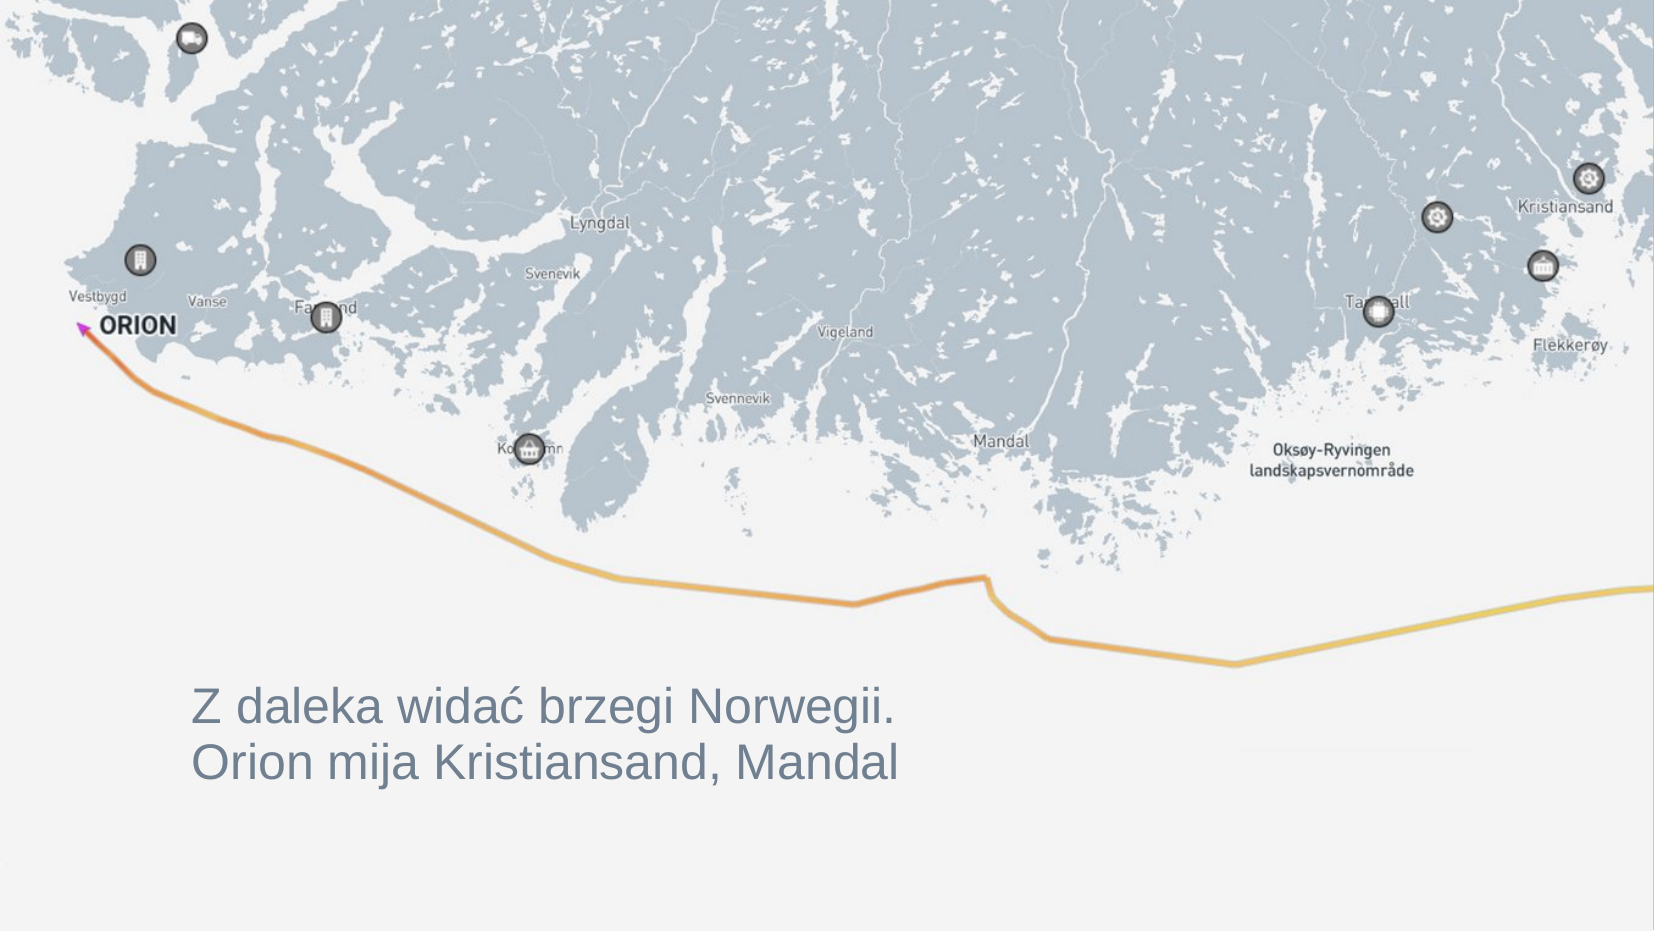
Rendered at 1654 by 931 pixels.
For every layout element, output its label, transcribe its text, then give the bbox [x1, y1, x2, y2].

picture [0, 0, 1654, 931]
text_box Z daleka widać brzegi Norwegii. Orion mija Kristiansand, Mandal [177, 670, 1153, 798]
